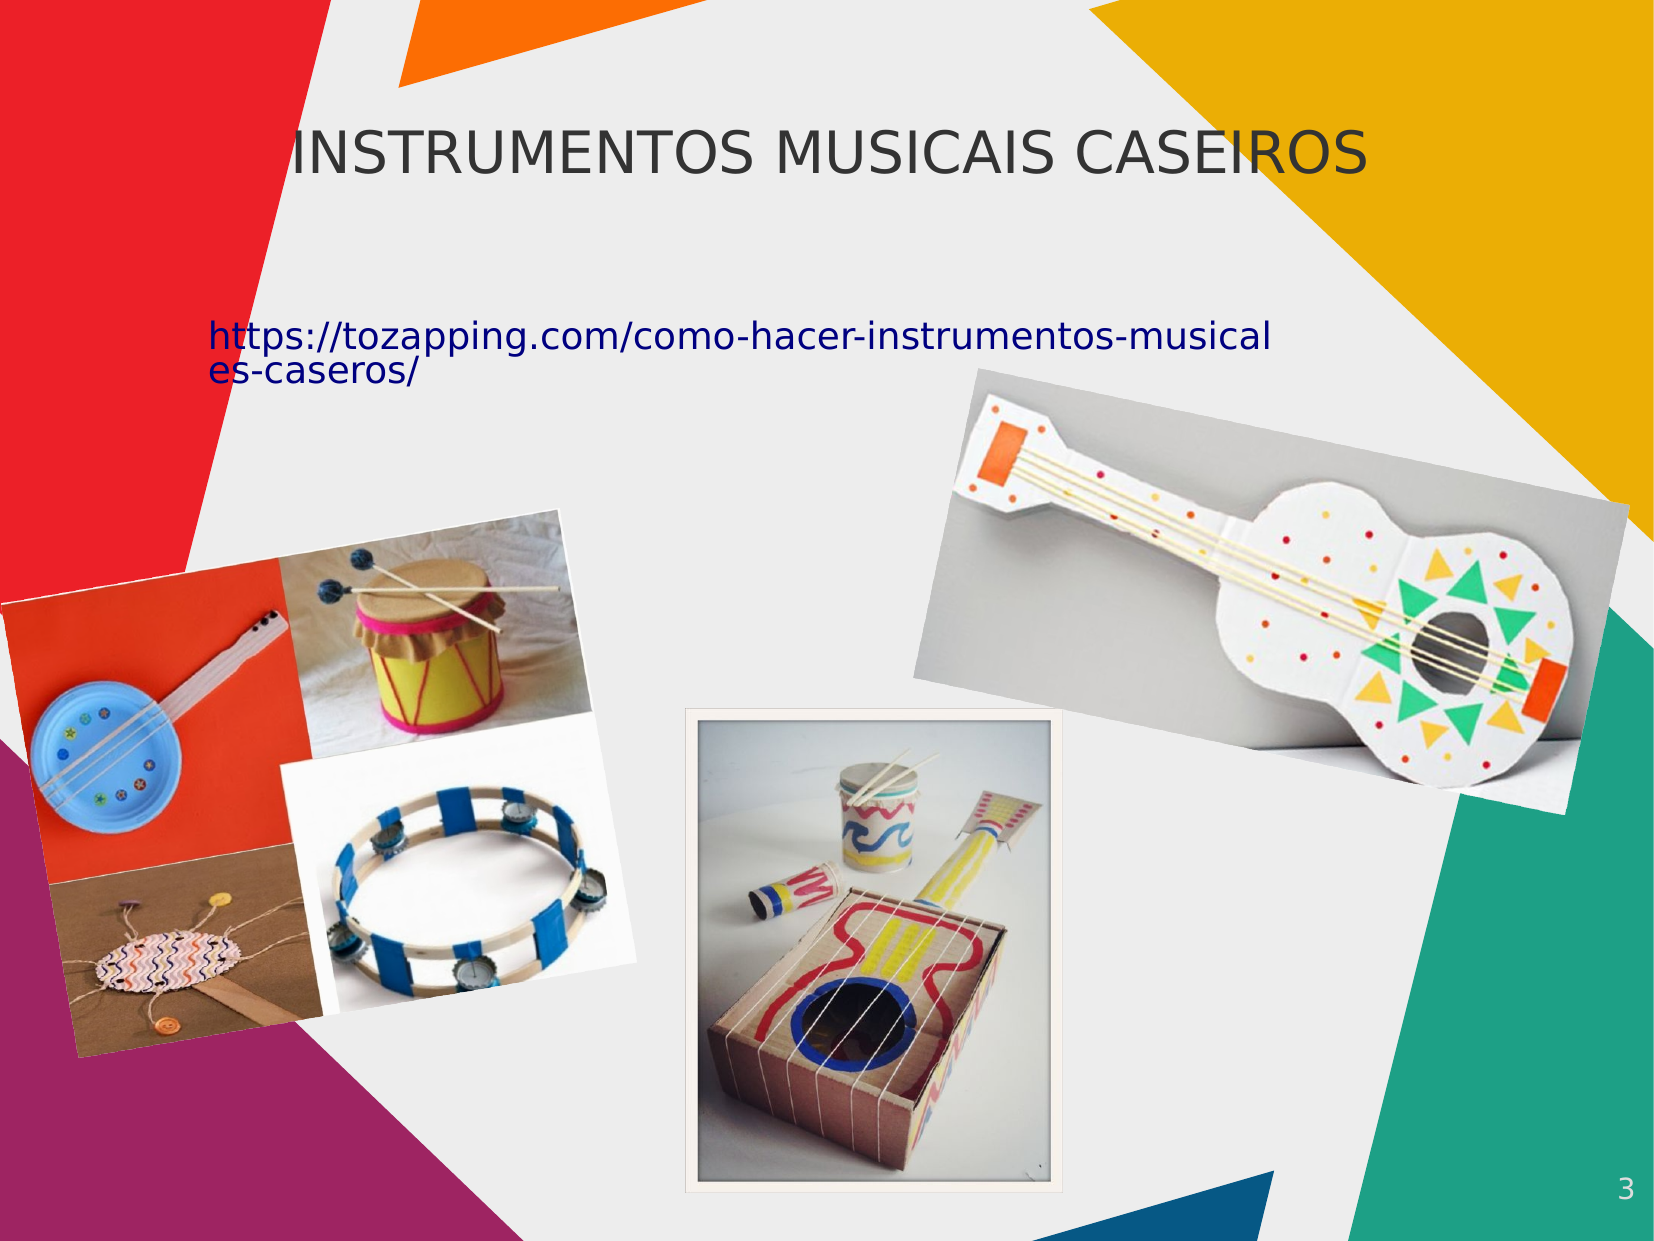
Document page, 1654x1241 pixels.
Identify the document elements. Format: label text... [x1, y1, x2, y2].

picture [0, 507, 637, 1058]
title INSTRUMENTOS MUSICAIS CASEIROS [289, 49, 1372, 257]
picture [685, 367, 1630, 1193]
text_box https://tozapping.com/como-hacer-instrumentos-musicales-caseros/ [193, 307, 1312, 409]
